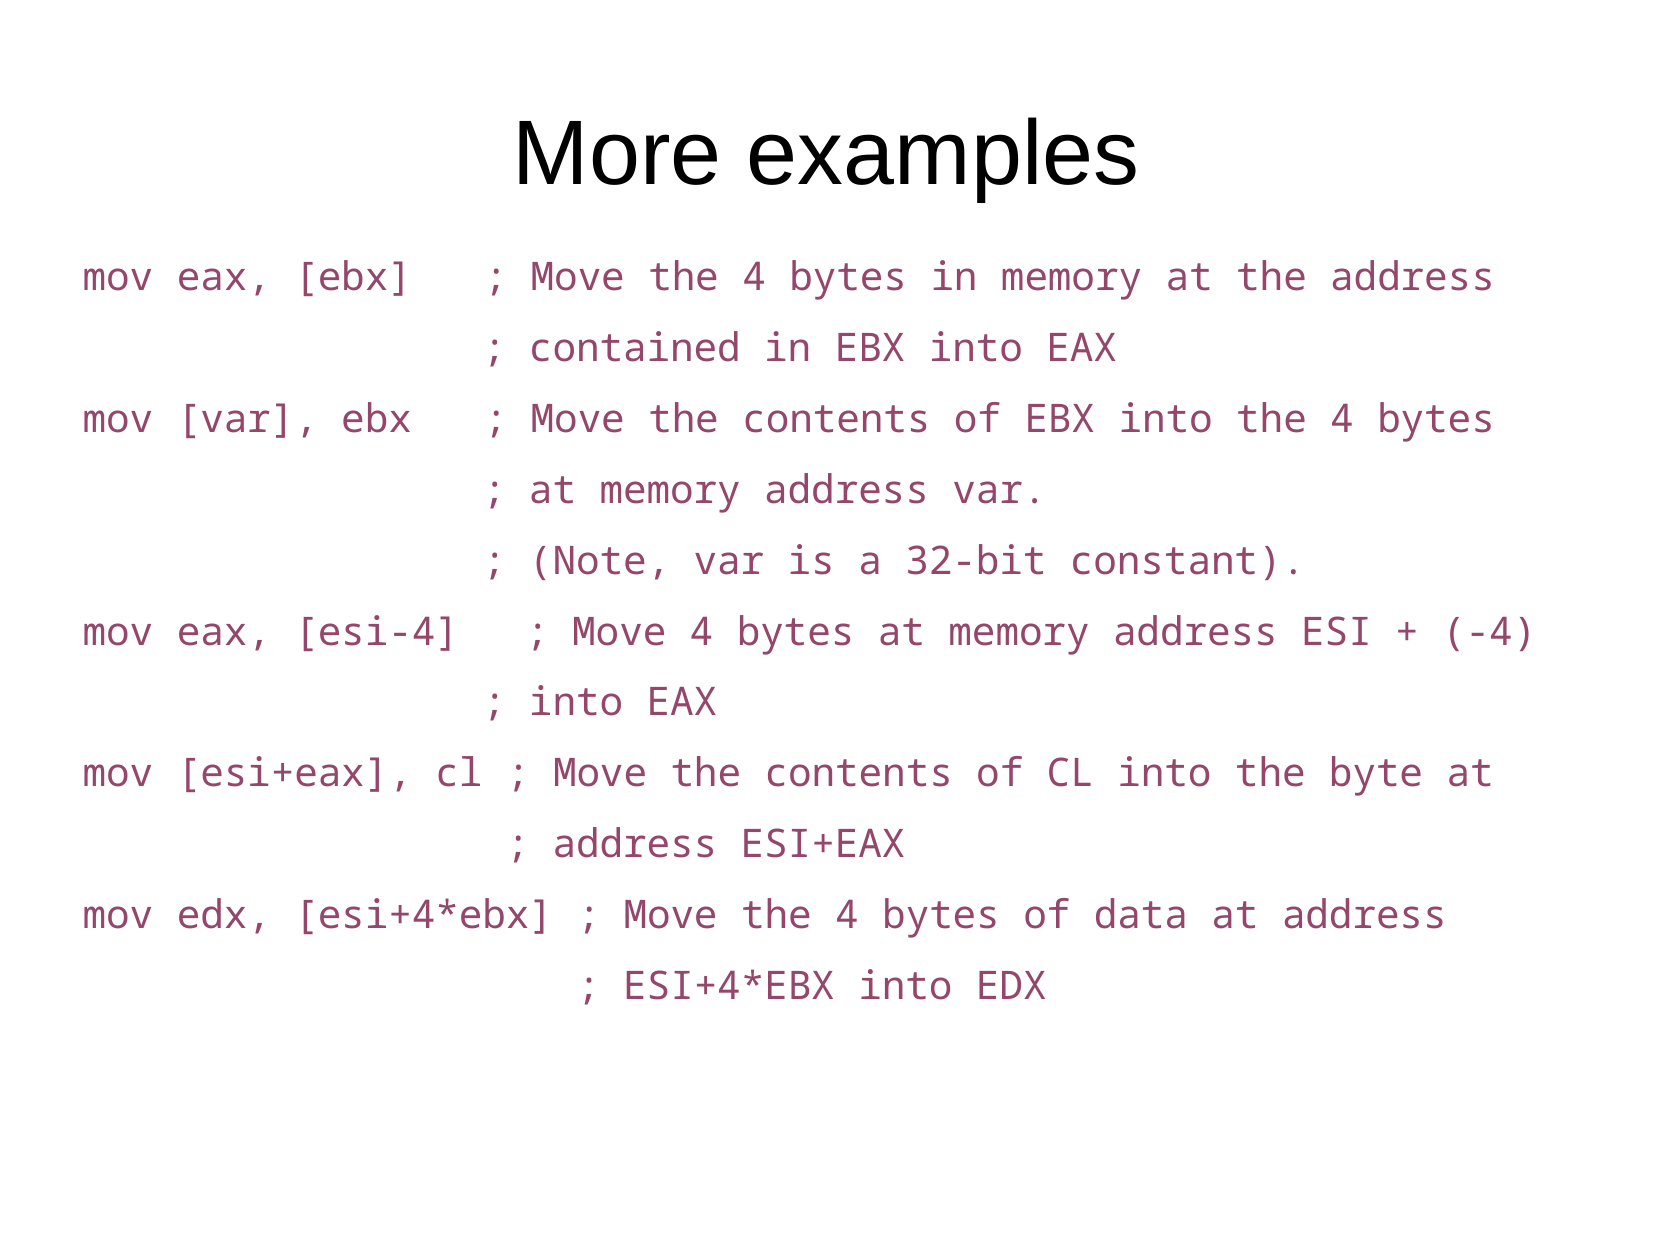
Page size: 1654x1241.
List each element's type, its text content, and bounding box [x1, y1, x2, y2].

list mov eax, [ebx] ; Move the 4 bytes in memory at the address ; contained in EBX into EAX mov [var], ebx ; Move the contents of EBX into the 4 bytes ; at memory address var. ; (Note, var is a 32-bit constant). mov eax, [esi-4] ; Move 4 bytes at memory address ESI + (-4) ; into EAX mov [esi+eax], cl ; Move the contents of CL into the byte at ; address ESI+EAX mov edx, [esi+4*ebx] ; Move the 4 bytes of data at address ; ESI+4*EBX into EDX [82, 187, 1571, 1163]
title More examples [82, 49, 1571, 187]
